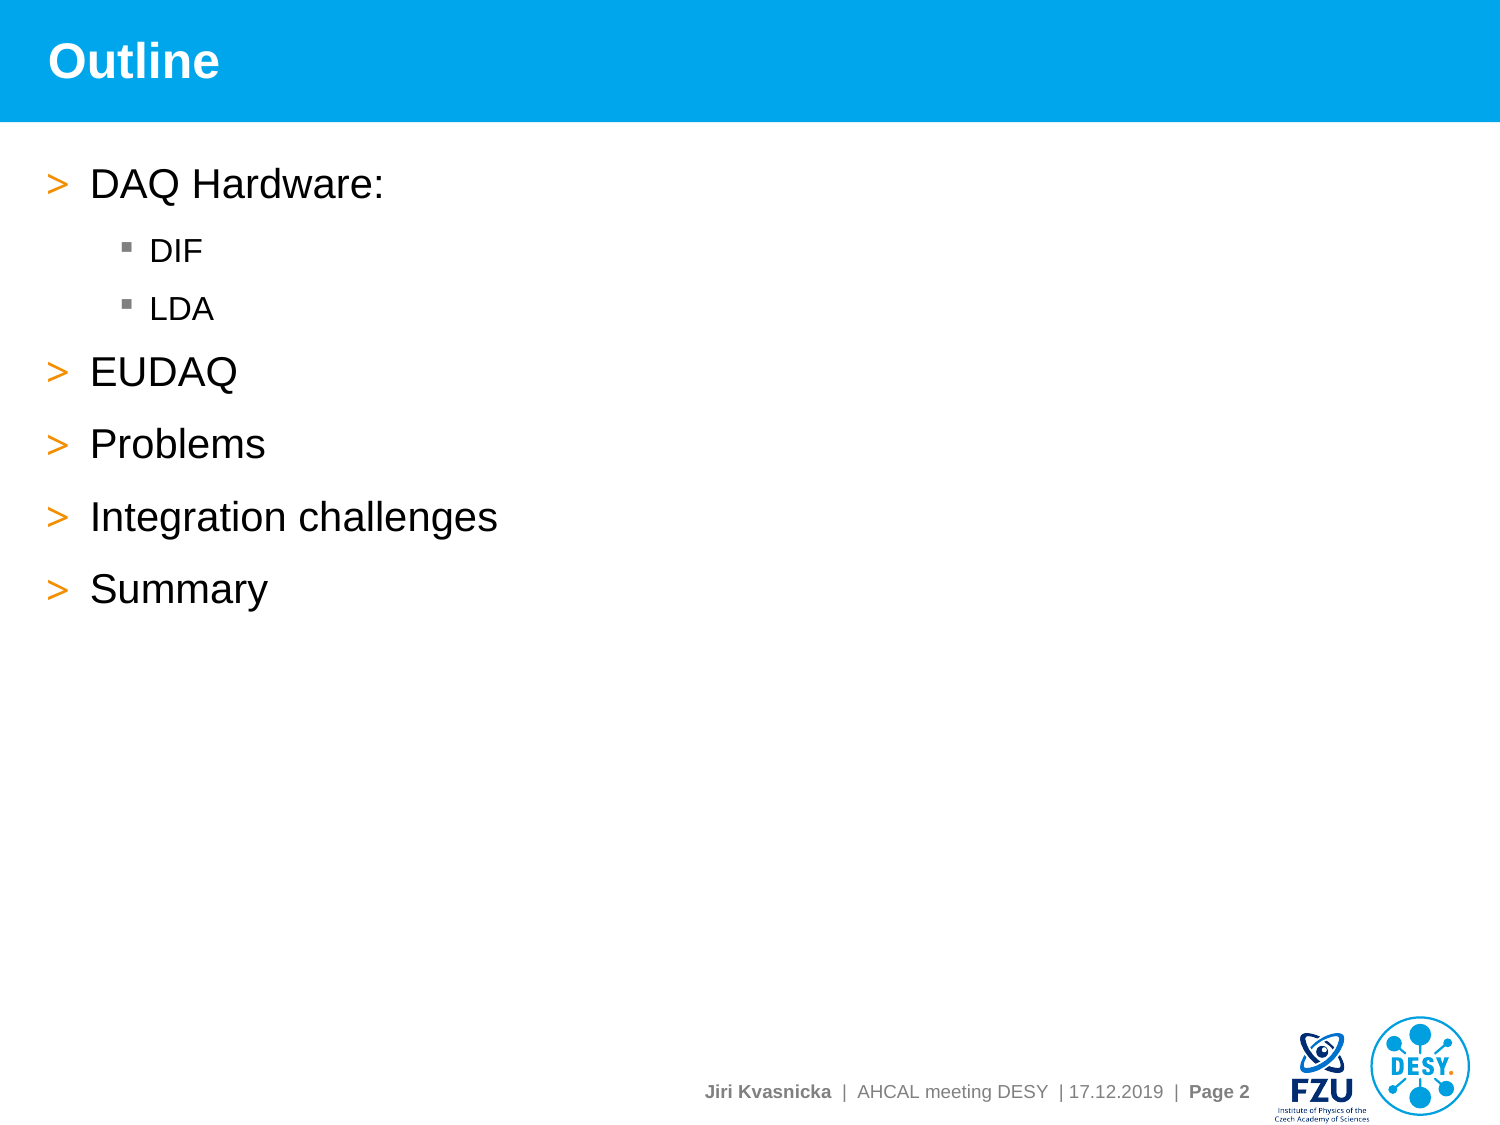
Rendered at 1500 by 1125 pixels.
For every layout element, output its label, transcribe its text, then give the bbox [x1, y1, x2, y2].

picture [1269, 1027, 1375, 1125]
list DAQ Hardware: DIF LDA EUDAQ Problems Integration challenges Summary [46, 160, 1444, 813]
title Outline [47, 16, 1446, 107]
